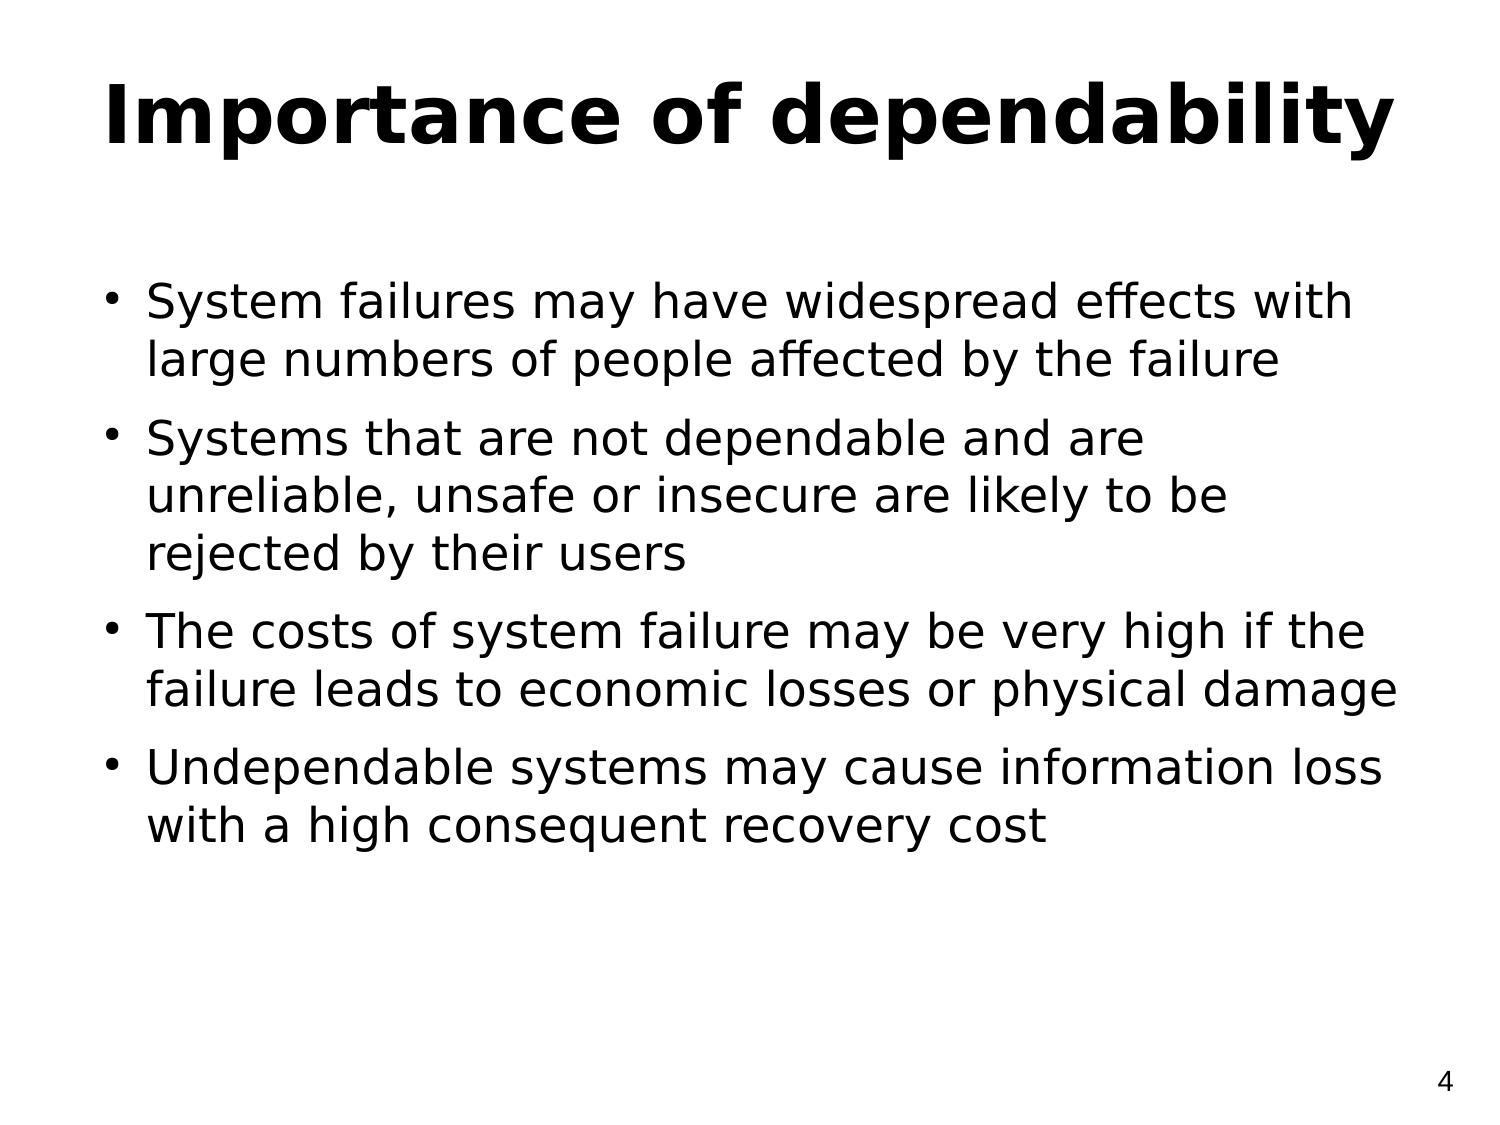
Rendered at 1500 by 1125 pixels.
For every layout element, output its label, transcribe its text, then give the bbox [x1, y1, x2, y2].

list System failures may have widespread effects with large numbers of people affected by the failure Systems that are not dependable and are unreliable, unsafe or insecure are likely to be rejected by their users The costs of system failure may be very high if the failure leads to economic losses or physical damage Undependable systems may cause information loss with a high consequent recovery cost [75, 263, 1425, 916]
title Importance of dependability [75, 44, 1425, 177]
